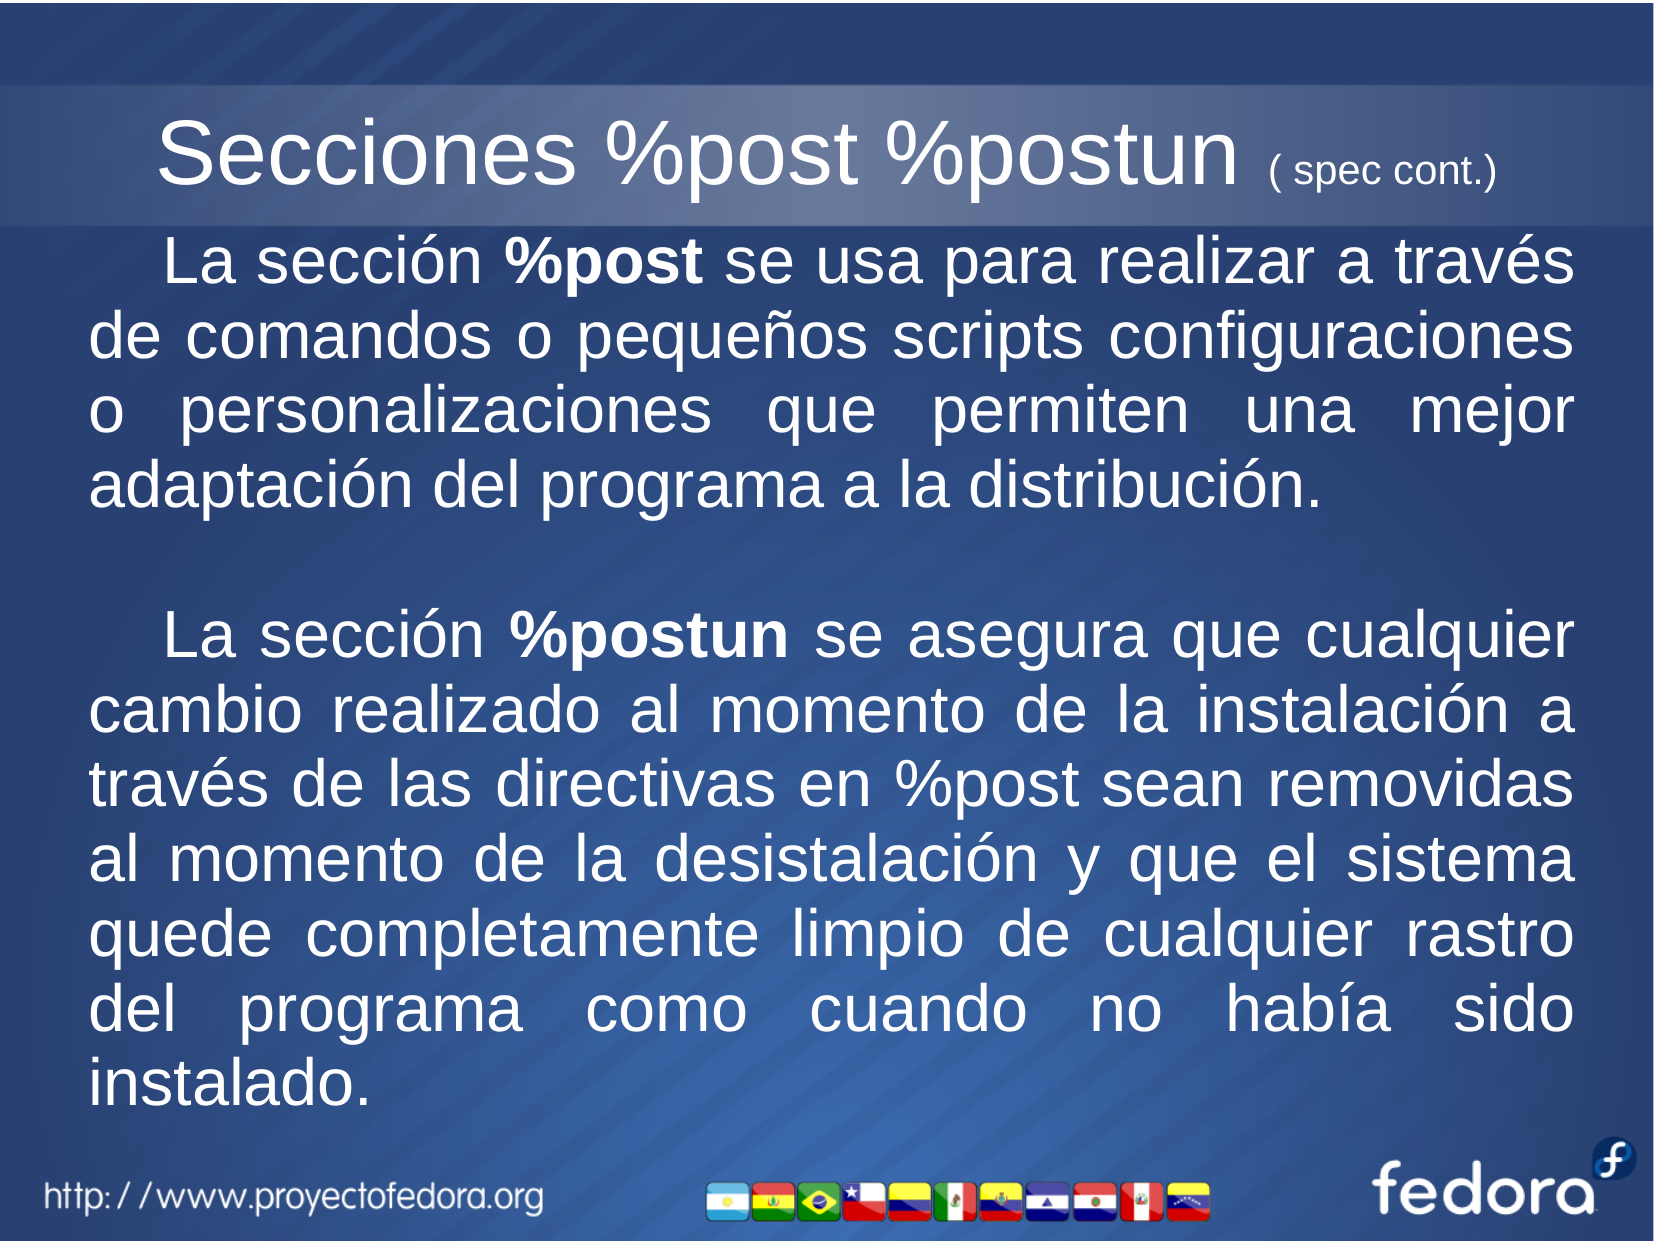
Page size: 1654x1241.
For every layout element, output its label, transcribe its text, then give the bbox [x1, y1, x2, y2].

picture [0, 3, 1654, 1241]
title Secciones %post %postun ( spec cont.) [82, 56, 1571, 250]
subtitle La sección %post se usa para realizar a través de comandos o pequeños scripts configuraciones o personalizaciones que permiten una mejor adaptación del programa a la distribución. La sección %postun se asegura que cualquier cambio realizado al momento de la instalación a través de las directivas en %post sean removidas al momento de la desistalación y que el sistema quede completamente limpio de cualquier rastro del programa como cuando no había sido instalado. [88, 222, 1577, 1241]
